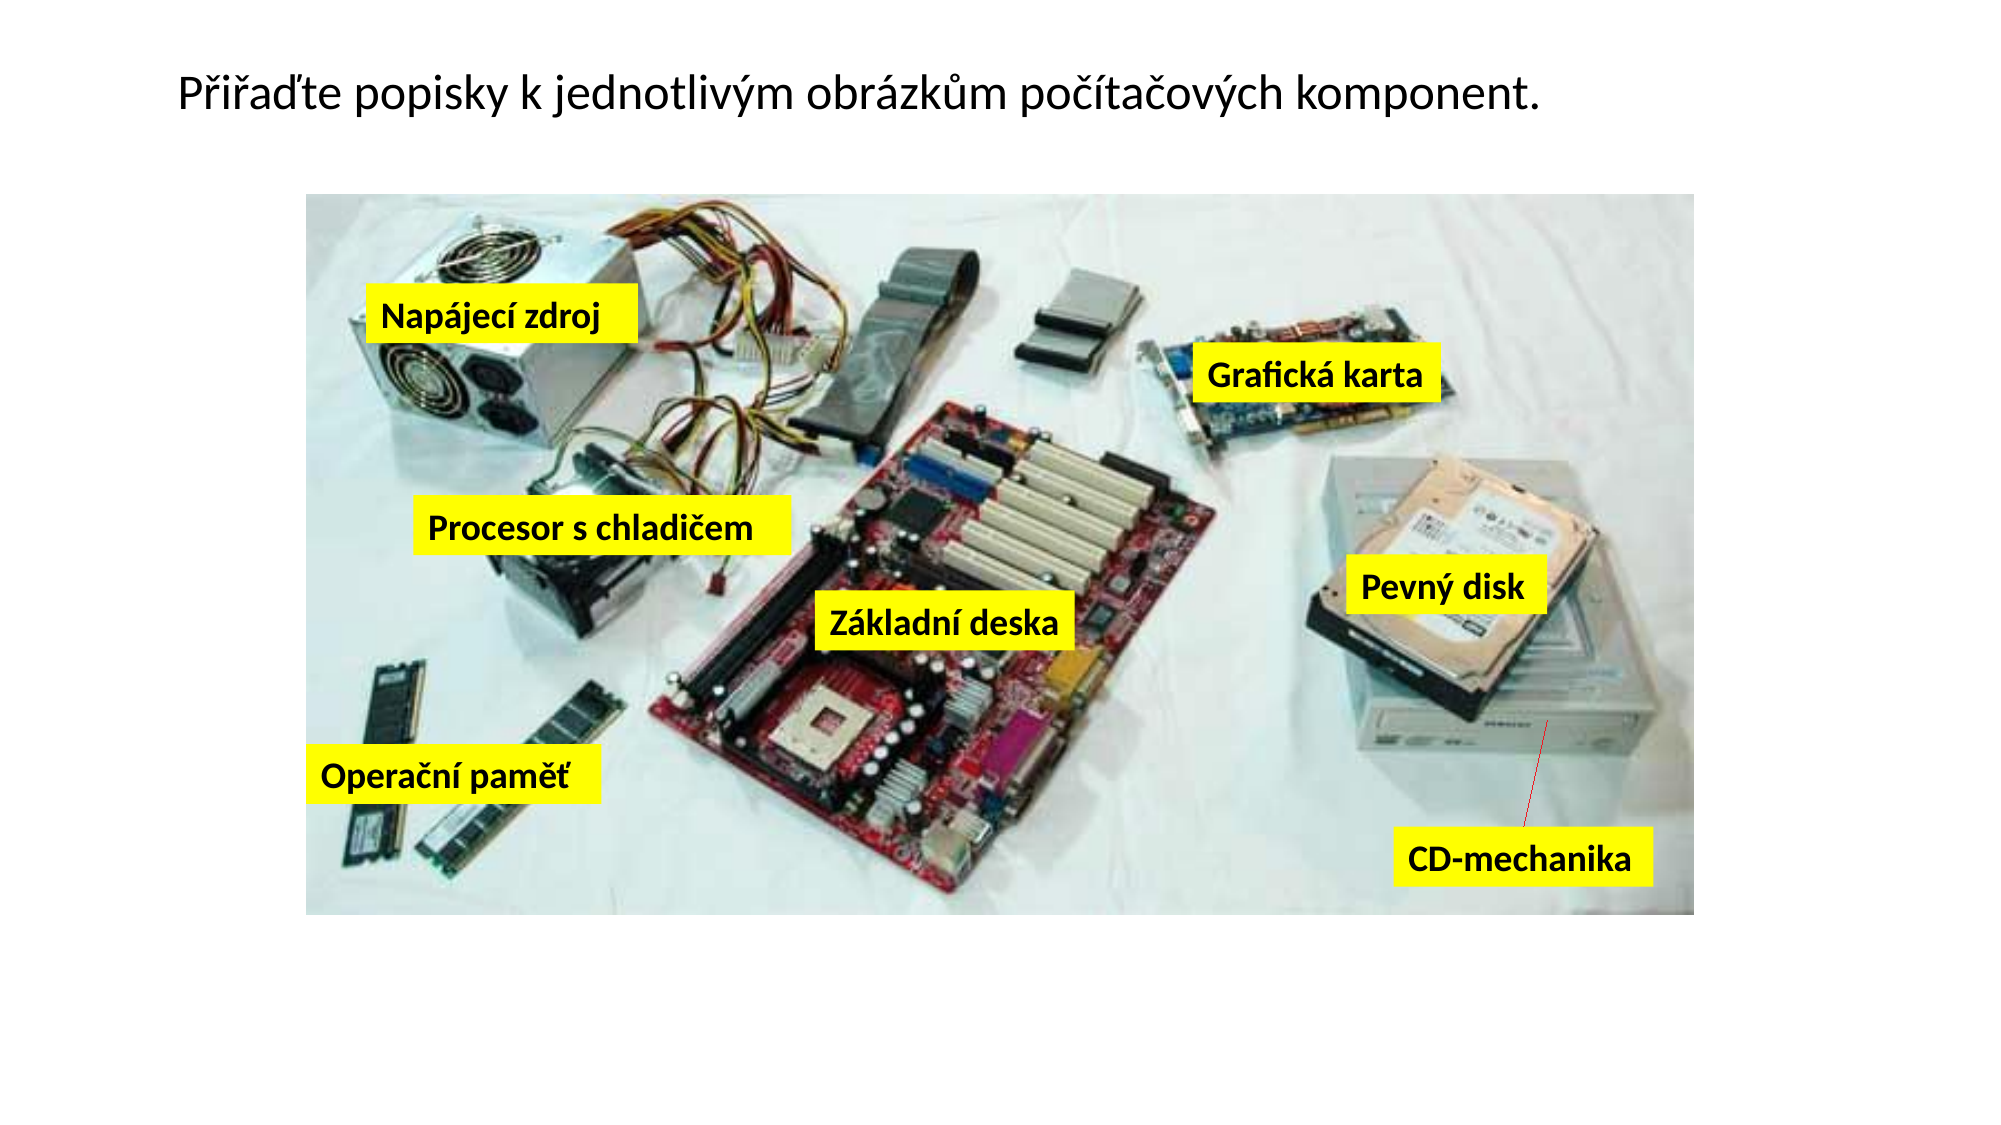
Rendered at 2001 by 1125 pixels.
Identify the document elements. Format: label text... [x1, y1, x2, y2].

text_box Pevný disk [1346, 554, 1548, 615]
text_box Základní deska [814, 590, 1075, 651]
text_box Grafická karta [1192, 342, 1441, 403]
picture [306, 194, 1694, 915]
text_box Napájecí zdroj [366, 283, 638, 344]
text_box Procesor s chladičem [413, 495, 792, 556]
text_box Operační paměť [306, 744, 602, 804]
text_box CD-mechanika [1393, 826, 1654, 887]
text_box Přiřaďte popisky k jednotlivým obrázkům počítačových komponent. [162, 52, 1882, 128]
